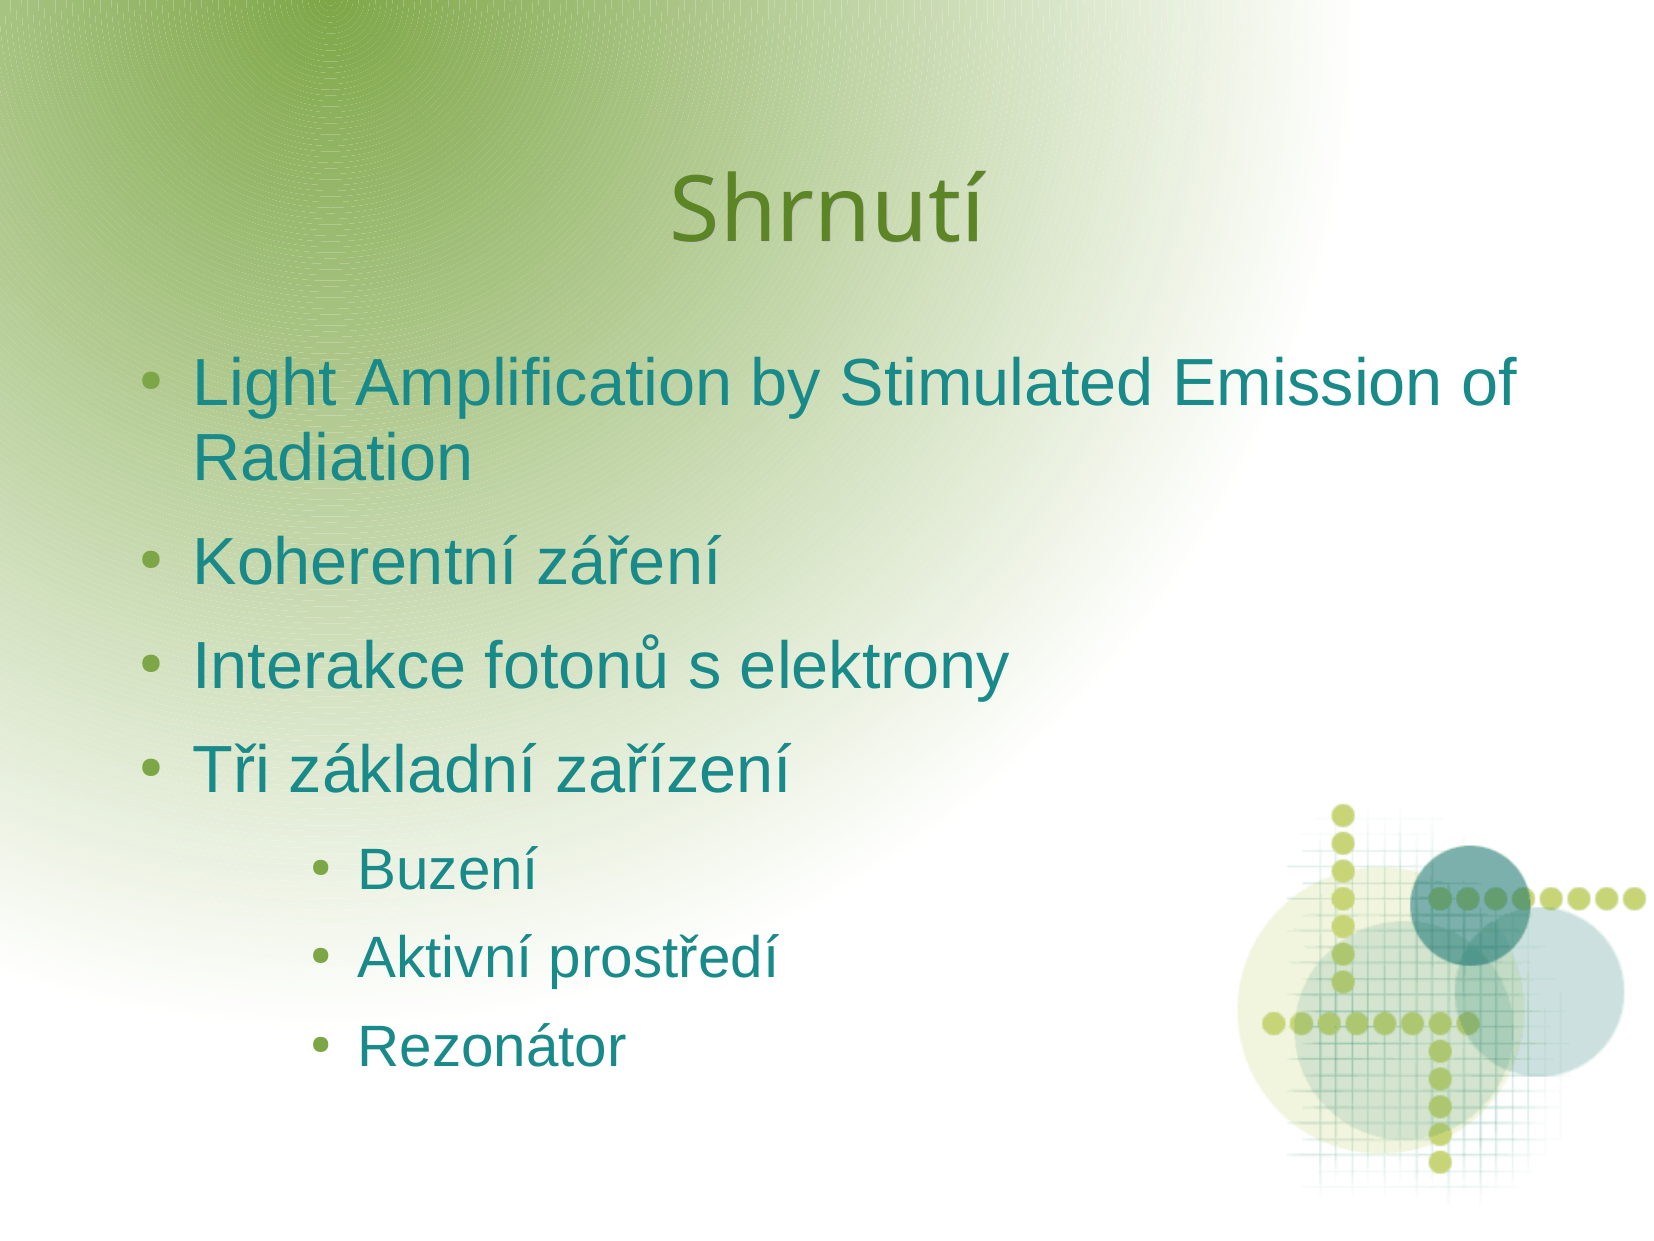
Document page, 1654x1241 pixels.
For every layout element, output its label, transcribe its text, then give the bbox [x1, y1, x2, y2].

list Light Amplification by Stimulated Emission of Radiation Koherentní záření Interakce fotonů s elektrony Tři základní zařízení Buzení Aktivní prostředí Rezonátor [121, 344, 1534, 1127]
picture [1224, 792, 1654, 1211]
title Shrnutí [121, 102, 1534, 311]
